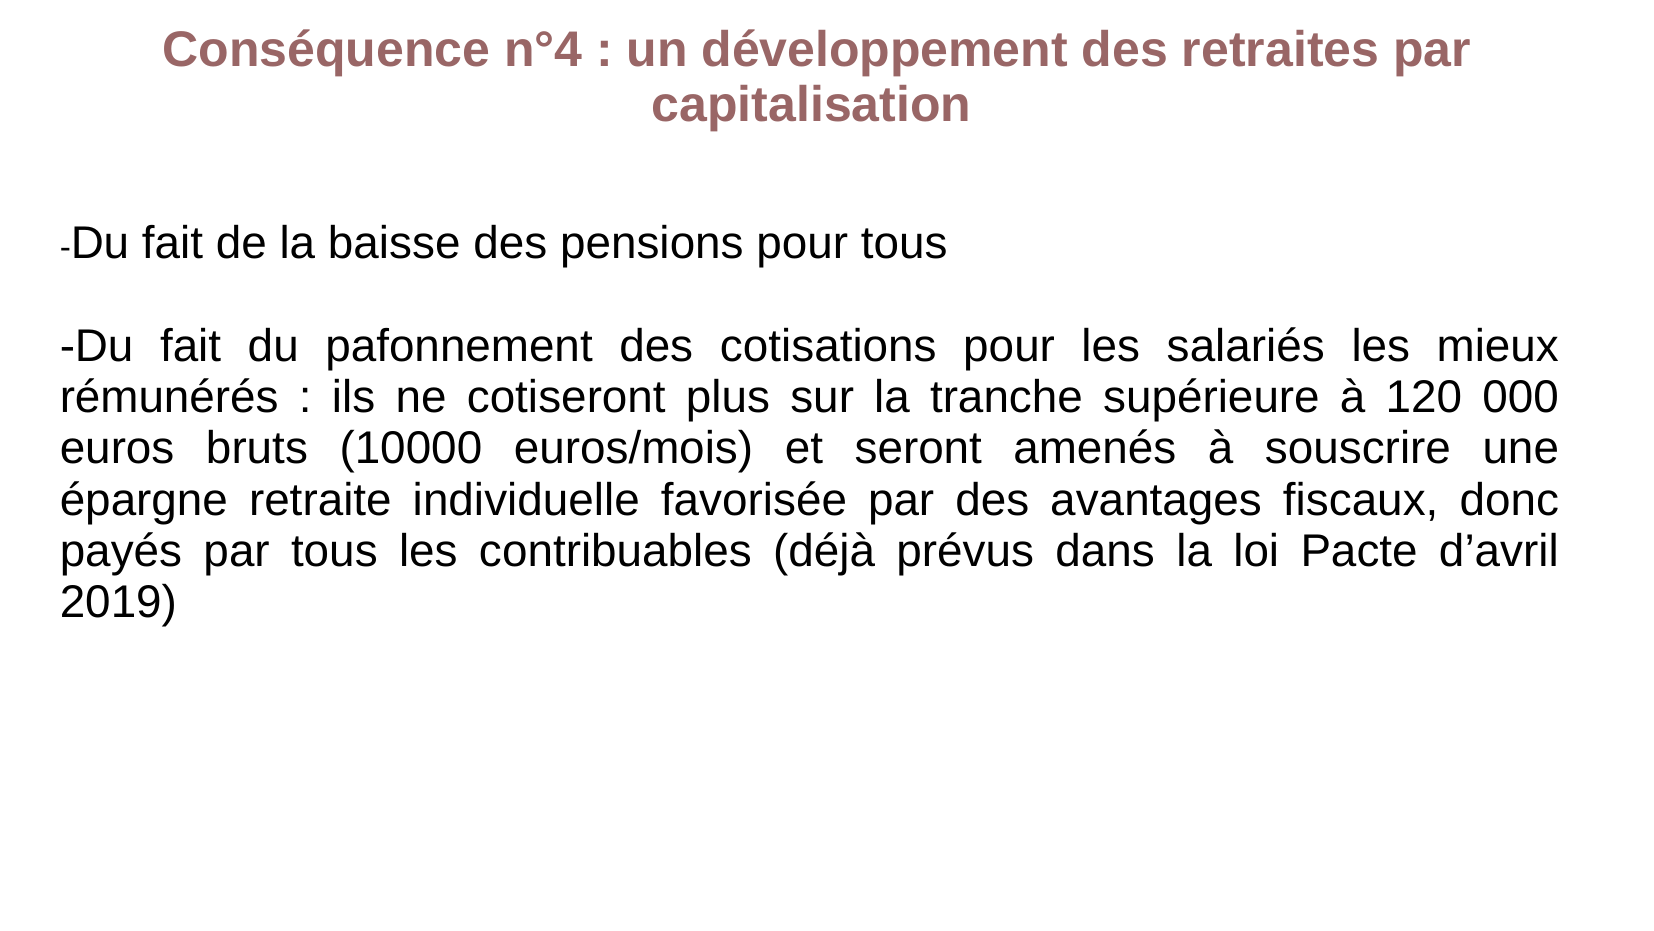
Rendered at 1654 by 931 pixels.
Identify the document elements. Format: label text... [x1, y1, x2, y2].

title Conséquence n°4 : un développement des retraites par capitalisation [0, 20, 1636, 133]
text_box -Du fait de la baisse des pensions pour tous -Du fait du pafonnement des cotisations pour les salariés les mieux rémunérés : ils ne cotiseront plus sur la tranche supérieure à 120 000 euros bruts (10000 euros/mois) et seront amenés à souscrire une épargne retraite individuelle favorisée par des avantages fiscaux, donc payés par tous les contribuables (déjà prévus dans la loi Pacte d’avril 2019) [45, 210, 1576, 784]
